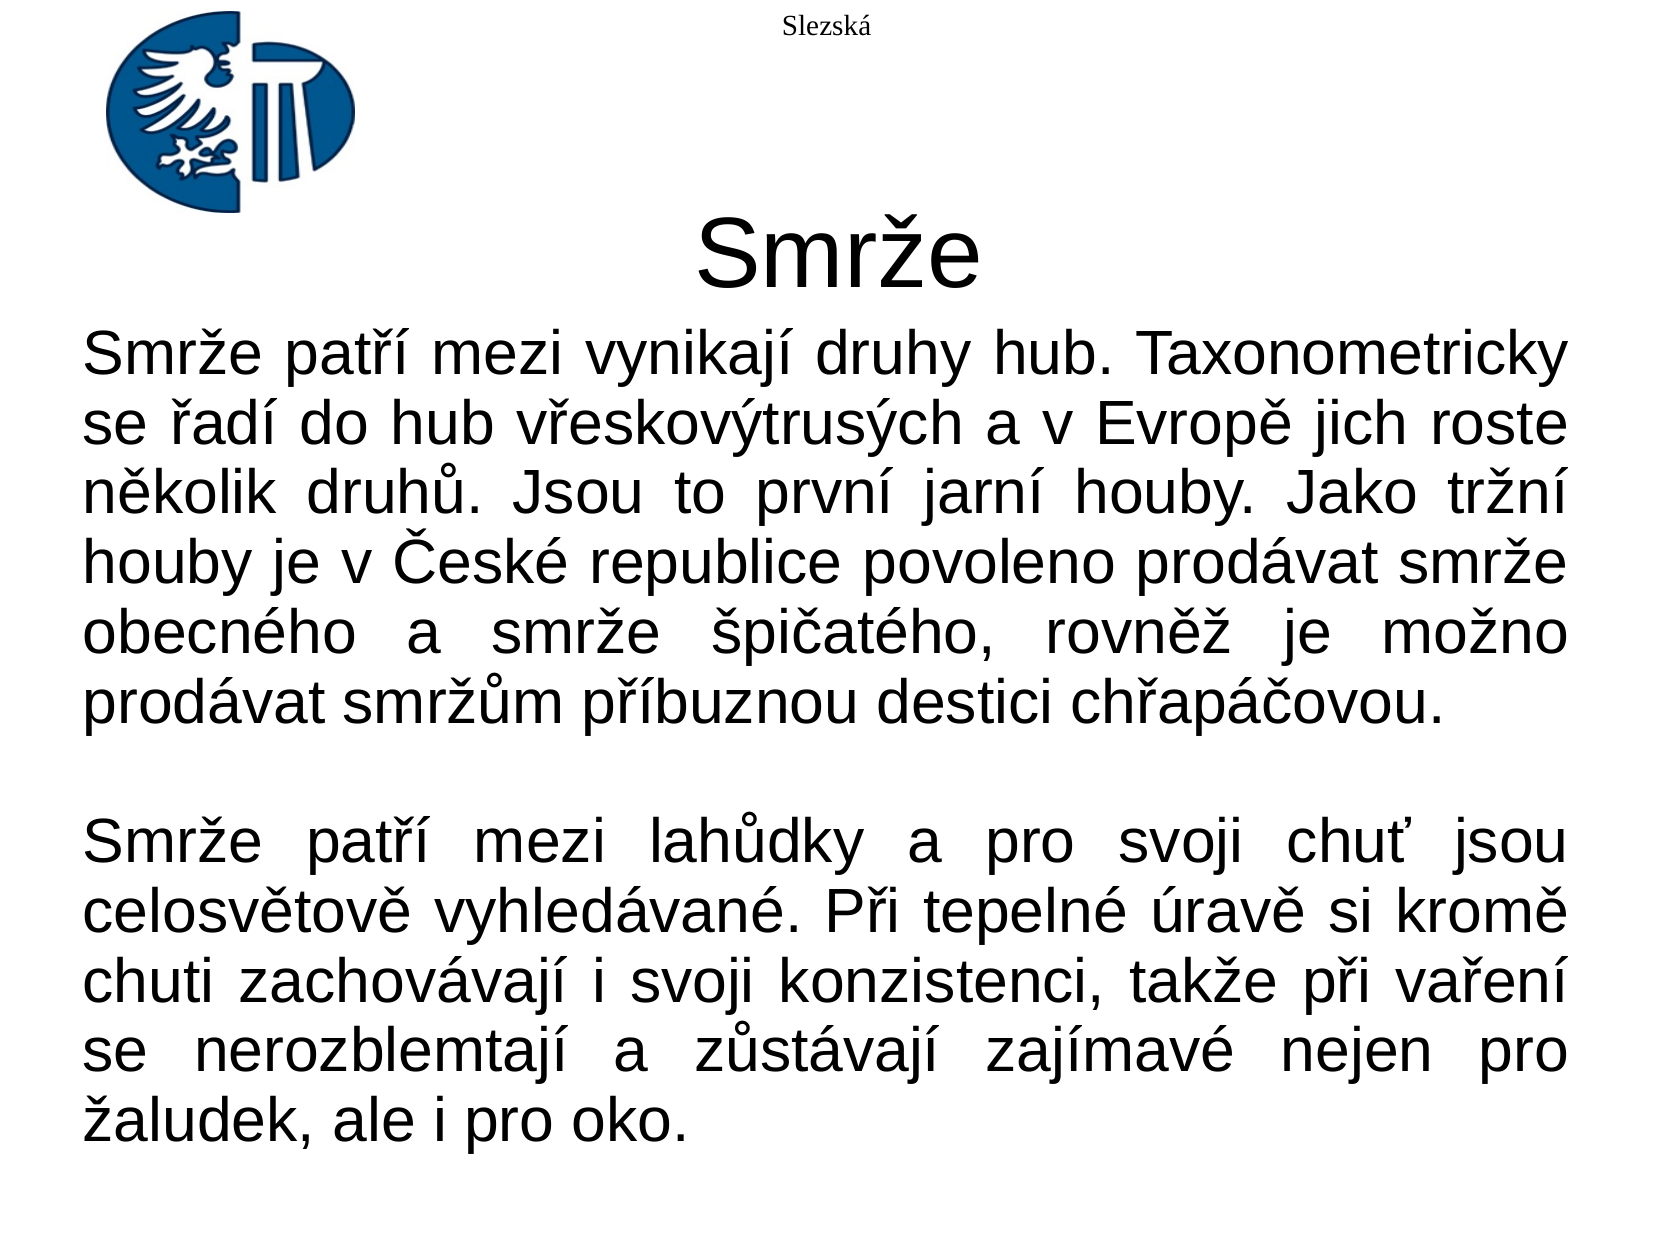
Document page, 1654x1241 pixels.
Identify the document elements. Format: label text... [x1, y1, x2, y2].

title Smrže [94, 94, 1583, 411]
picture [106, 11, 355, 94]
subtitle Smrže patří mezi vynikají druhy hub. Taxonometricky se řadí do hub vřeskovýtrusých a v Evropě jich roste několik druhů. Jsou to první jarní houby. Jako tržní houby je v České republice povoleno prodávat smrže obecného a smrže špičatého, rovněž je možno prodávat smržům příbuznou destici chřapáčovou. Smrže patří mezi lahůdky a pro svoji chuť jsou celosvětově vyhledávané. Při tepelné úravě si kromě chuti zachovávají i svoji konzistenci, takže při vaření se nerozblemtají a zůstávají zajímavé nejen pro žaludek, ale i pro oko. [82, 322, 1571, 1202]
